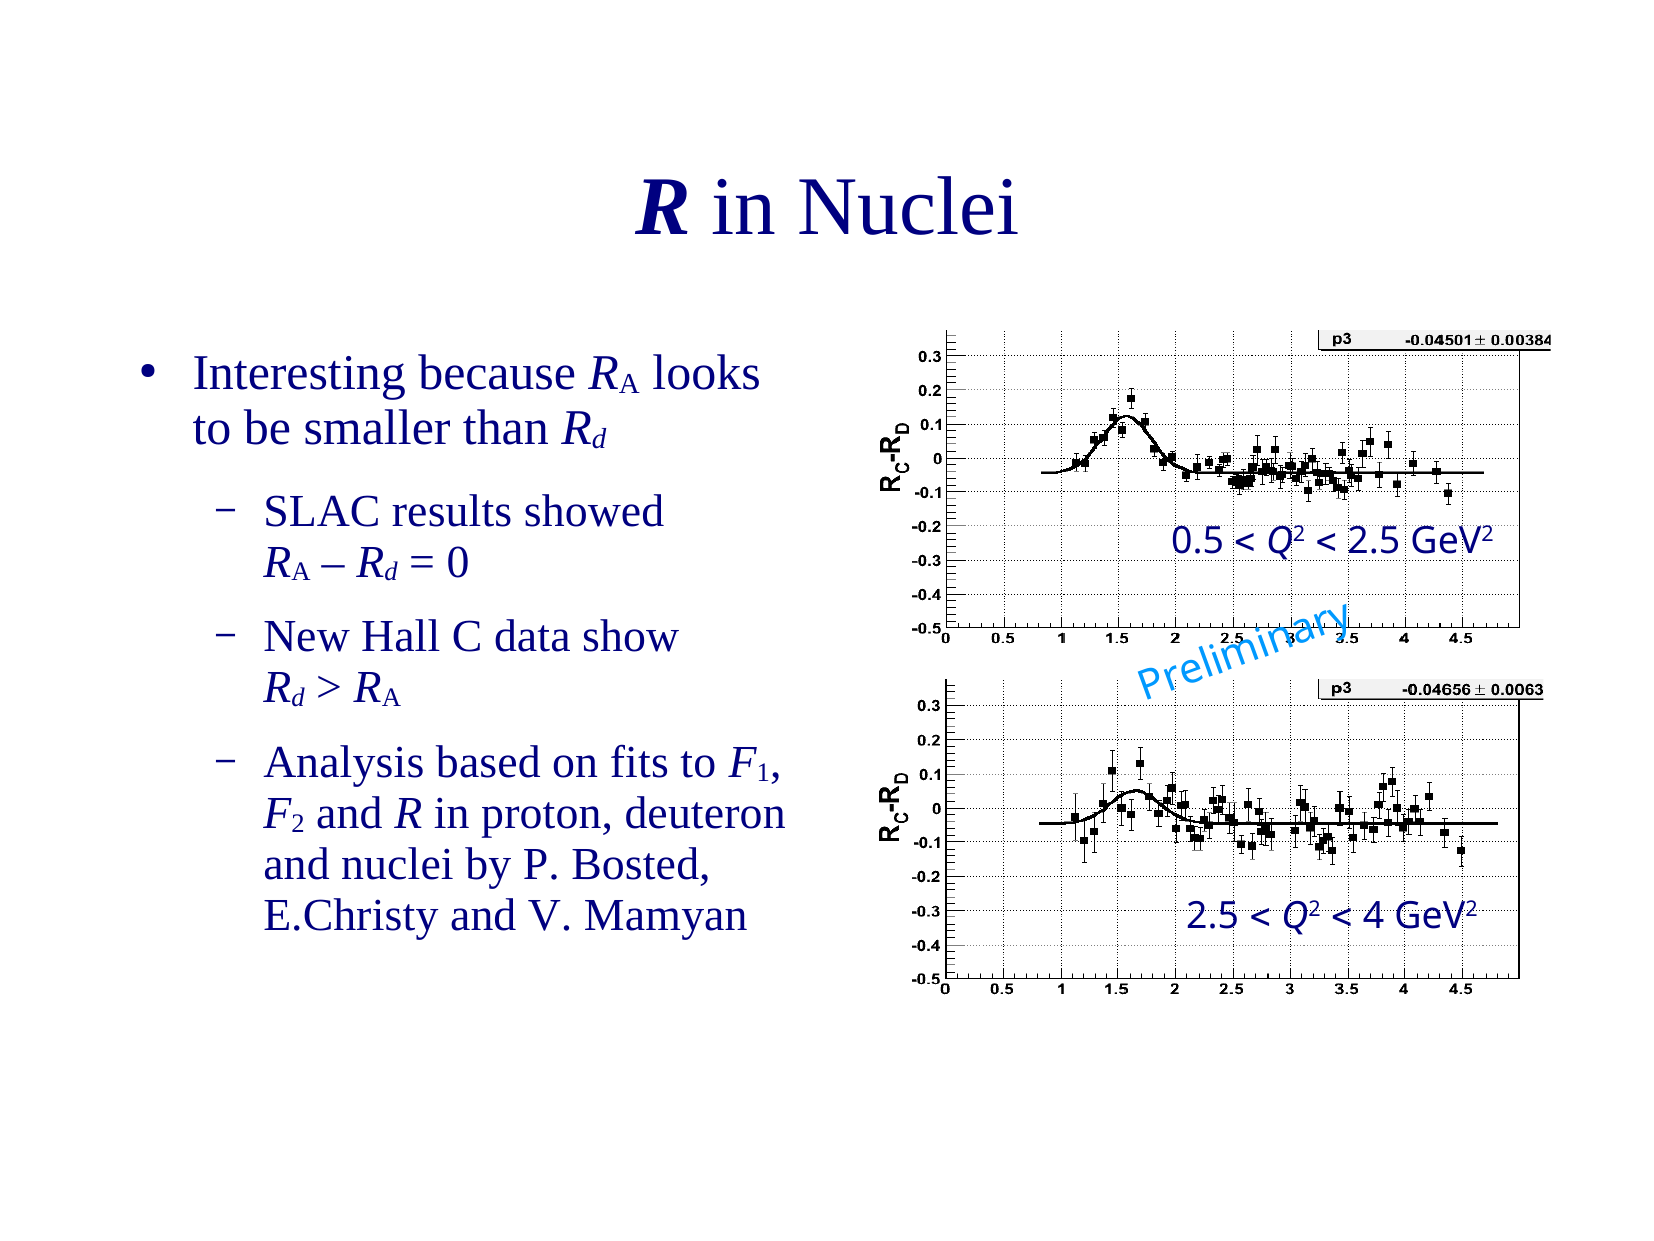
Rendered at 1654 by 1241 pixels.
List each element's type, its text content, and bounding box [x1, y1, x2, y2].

title R in Nuclei [121, 102, 1534, 311]
text_box 2.5  Q2  4 GeV2 [1186, 888, 1494, 935]
text_box Preliminary [1129, 581, 1359, 705]
picture [875, 679, 1544, 1021]
list Interesting because RA looks to be smaller than Rd SLAC results showed RA – Rd = 0 New Hall C data show Rd > RA Analysis based on fits to F1, F2 and R in proton, deuteron and nuclei by P. Bosted, E.Christy and V. Mamyan [121, 344, 811, 1127]
picture [876, 330, 1551, 670]
text_box 0.5  Q2  2.5 GeV2 [1171, 513, 1513, 560]
